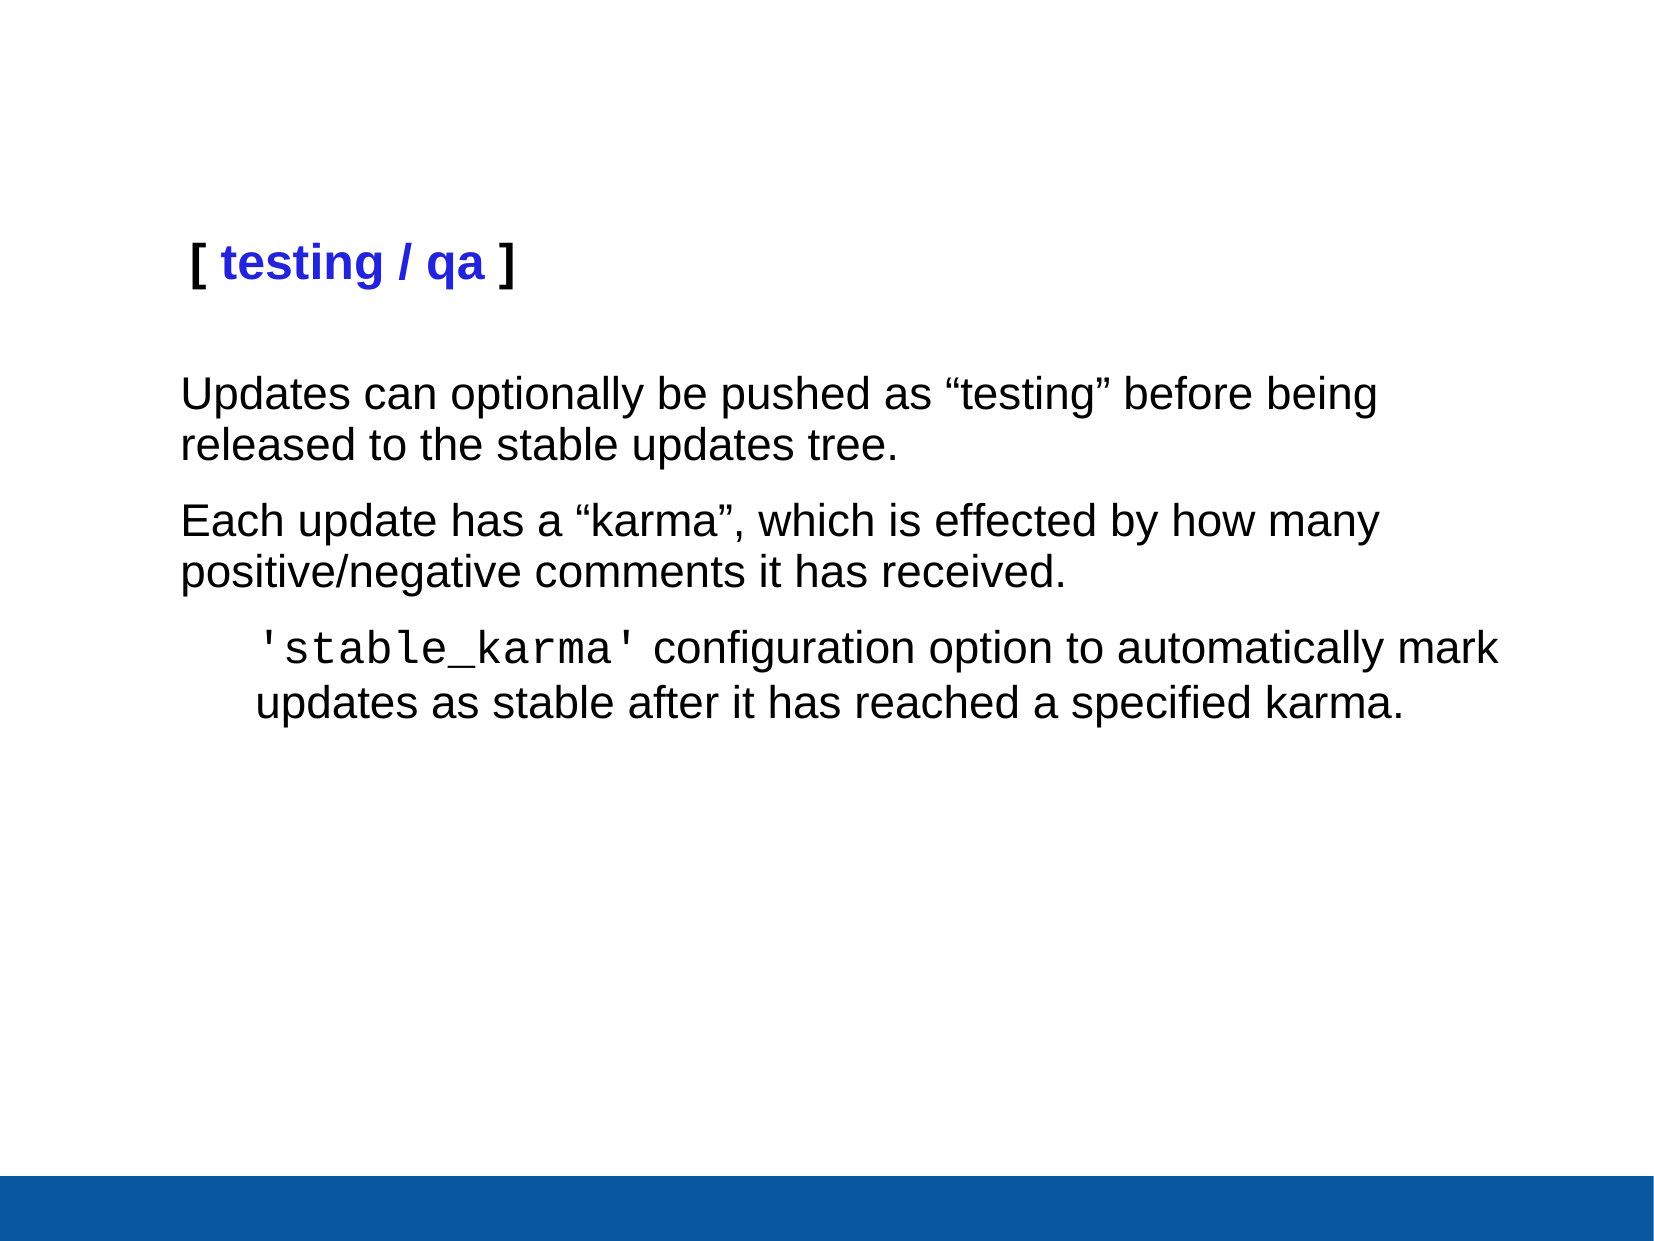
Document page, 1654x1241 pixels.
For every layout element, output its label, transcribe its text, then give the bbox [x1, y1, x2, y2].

picture [0, 1176, 1654, 1241]
text_box Updates can optionally be pushed as “testing” before being released to the stable updates tree. Each update has a “karma”, which is effected by how many positive/negative comments it has received. 'stable_karma' configuration option to automatically mark updates as stable after it has reached a specified karma. [180, 367, 1549, 729]
text_box [ testing / qa ] [189, 234, 515, 290]
